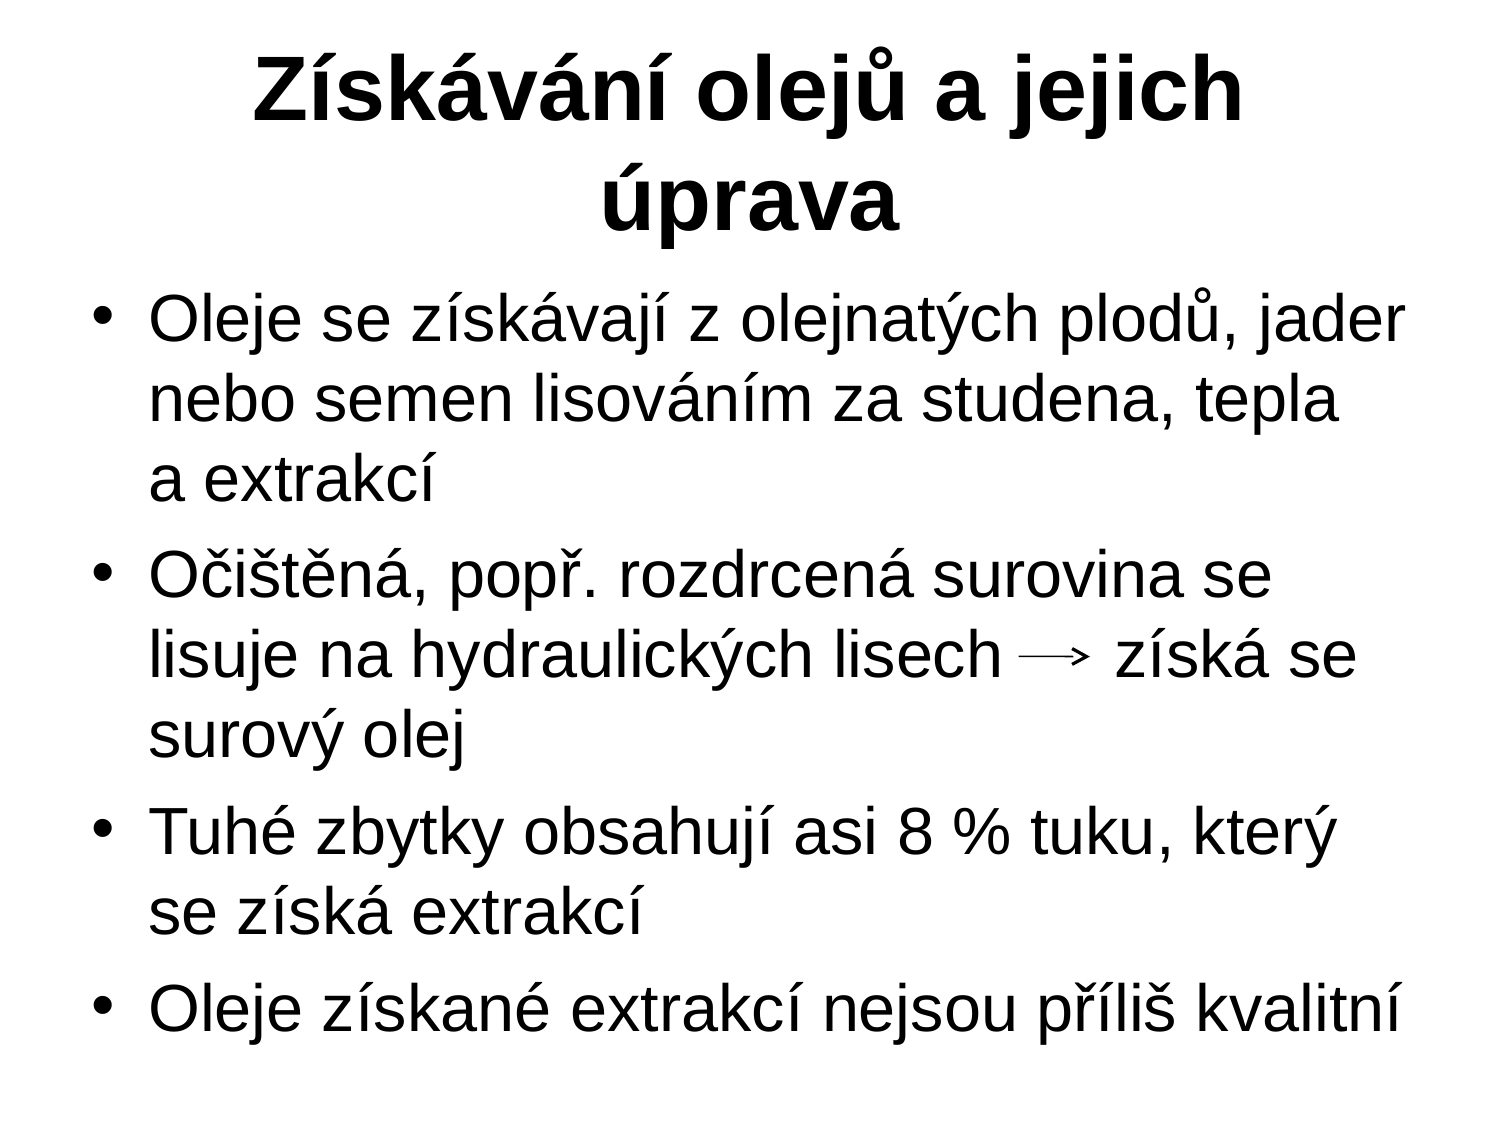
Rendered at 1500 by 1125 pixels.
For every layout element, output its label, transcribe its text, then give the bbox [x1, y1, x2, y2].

title Získávání olejů a jejich úprava [75, 21, 1426, 257]
list Oleje se získávají z olejnatých plodů, jader nebo semen lisováním za studena, tepla a extrakcí Očištěná, popř. rozdrcená surovina se lisuje na hydraulických lisech získá se surový olej Tuhé zbytky obsahují asi 8 % tuku, který se získá extrakcí Oleje získané extrakcí nejsou příliš kvalitní [76, 267, 1427, 1125]
